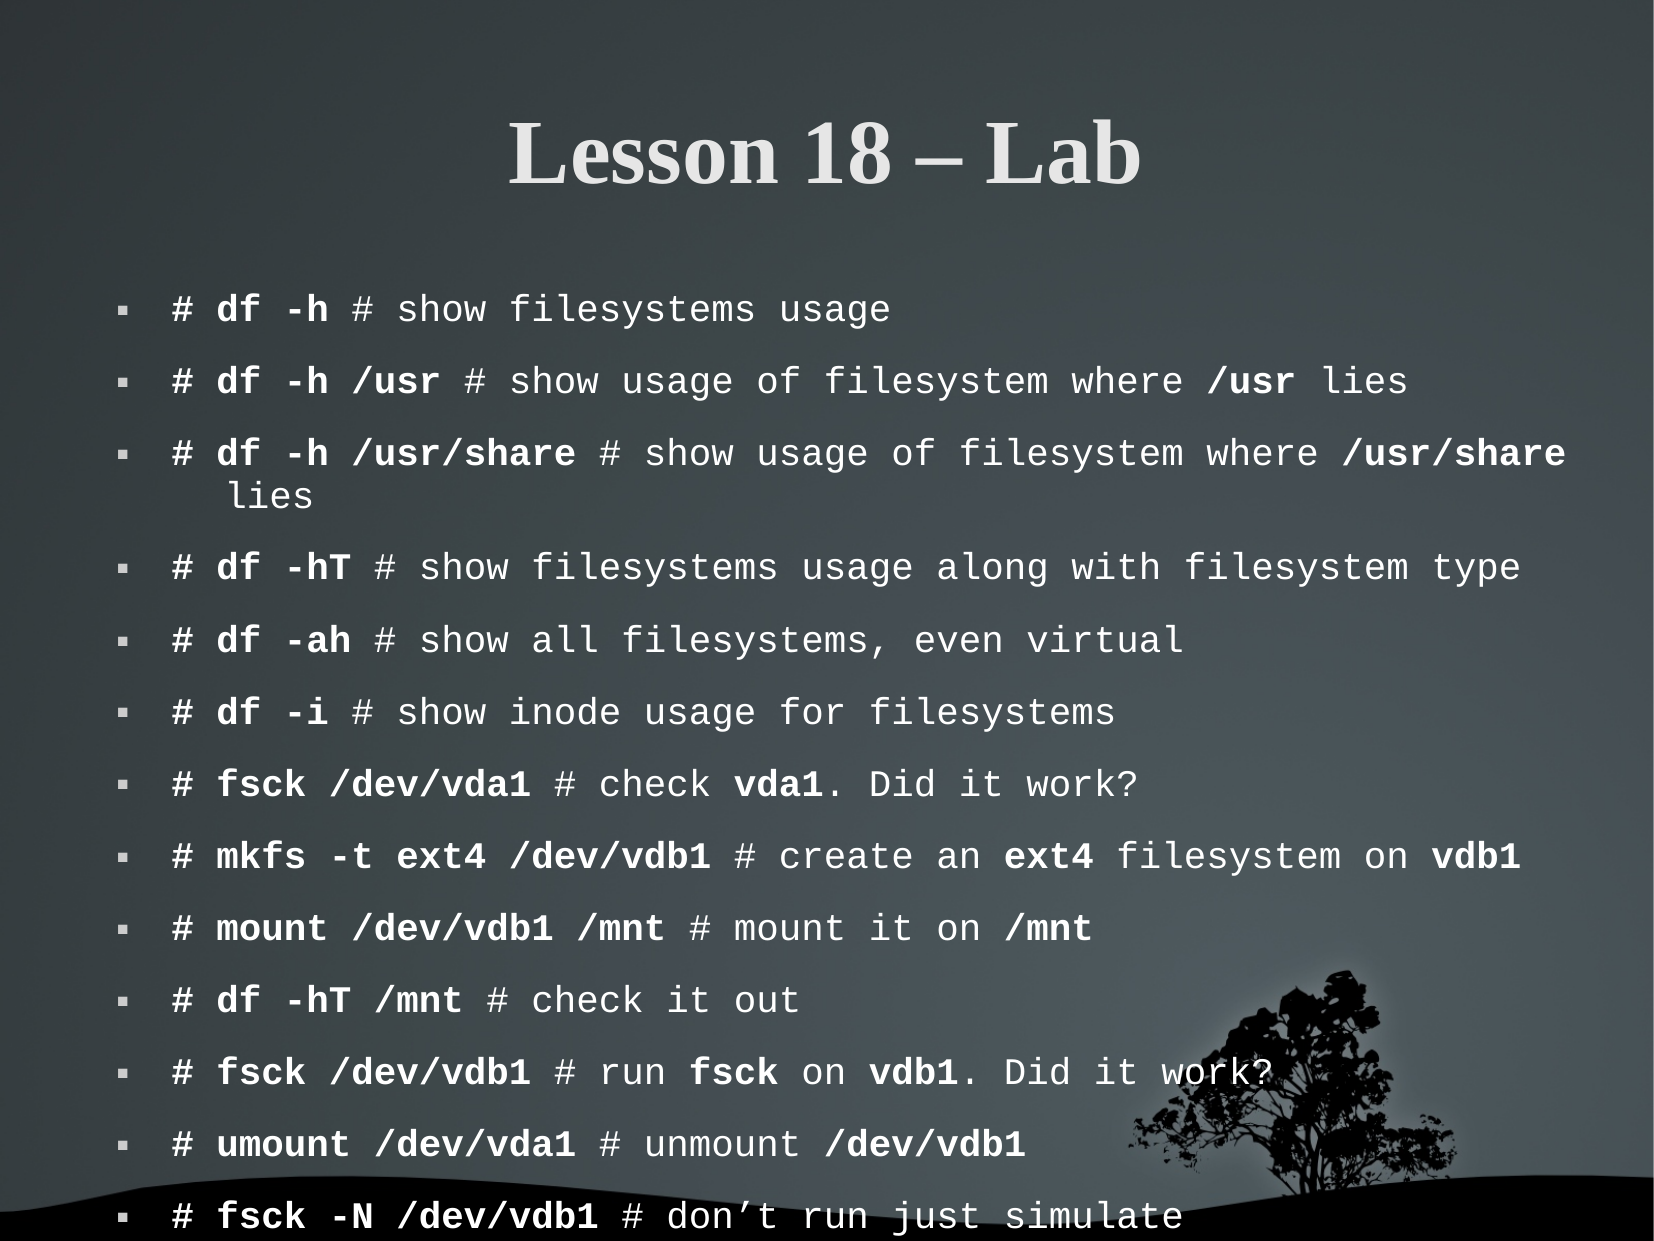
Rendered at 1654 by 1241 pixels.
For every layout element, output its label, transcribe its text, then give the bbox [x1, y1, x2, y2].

picture [0, 0, 1654, 1241]
title Lesson 18 – Lab [82, 49, 1571, 257]
list # df -h # show filesystems usage # df -h /usr # show usage of filesystem where ​/usr lies # df -h /usr/share # show usage of filesystem where ​/usr/share lies # df -hT # show filesystems usage along with filesystem type # df -ah # show all filesystems, even virtual # df -i # show inode usage for filesystems # fsck /dev/vda1 # check vda1. Did it work? # mkfs -t ext4 /dev/vdb1 # create an ext4 filesystem on vdb1 # mount /dev/vdb1 /mnt # mount it on /mnt # df -hT /mnt # check it out # fsck /dev/vdb1 # run fsck on vdb1. Did it work? # umount /dev/vda1 # unmount /dev/vdb1 # fsck -N /dev/vdb1 # don’t run just simulate # fsck /dev/vdb1 # run fsck. Did it work? [82, 290, 1571, 1145]
